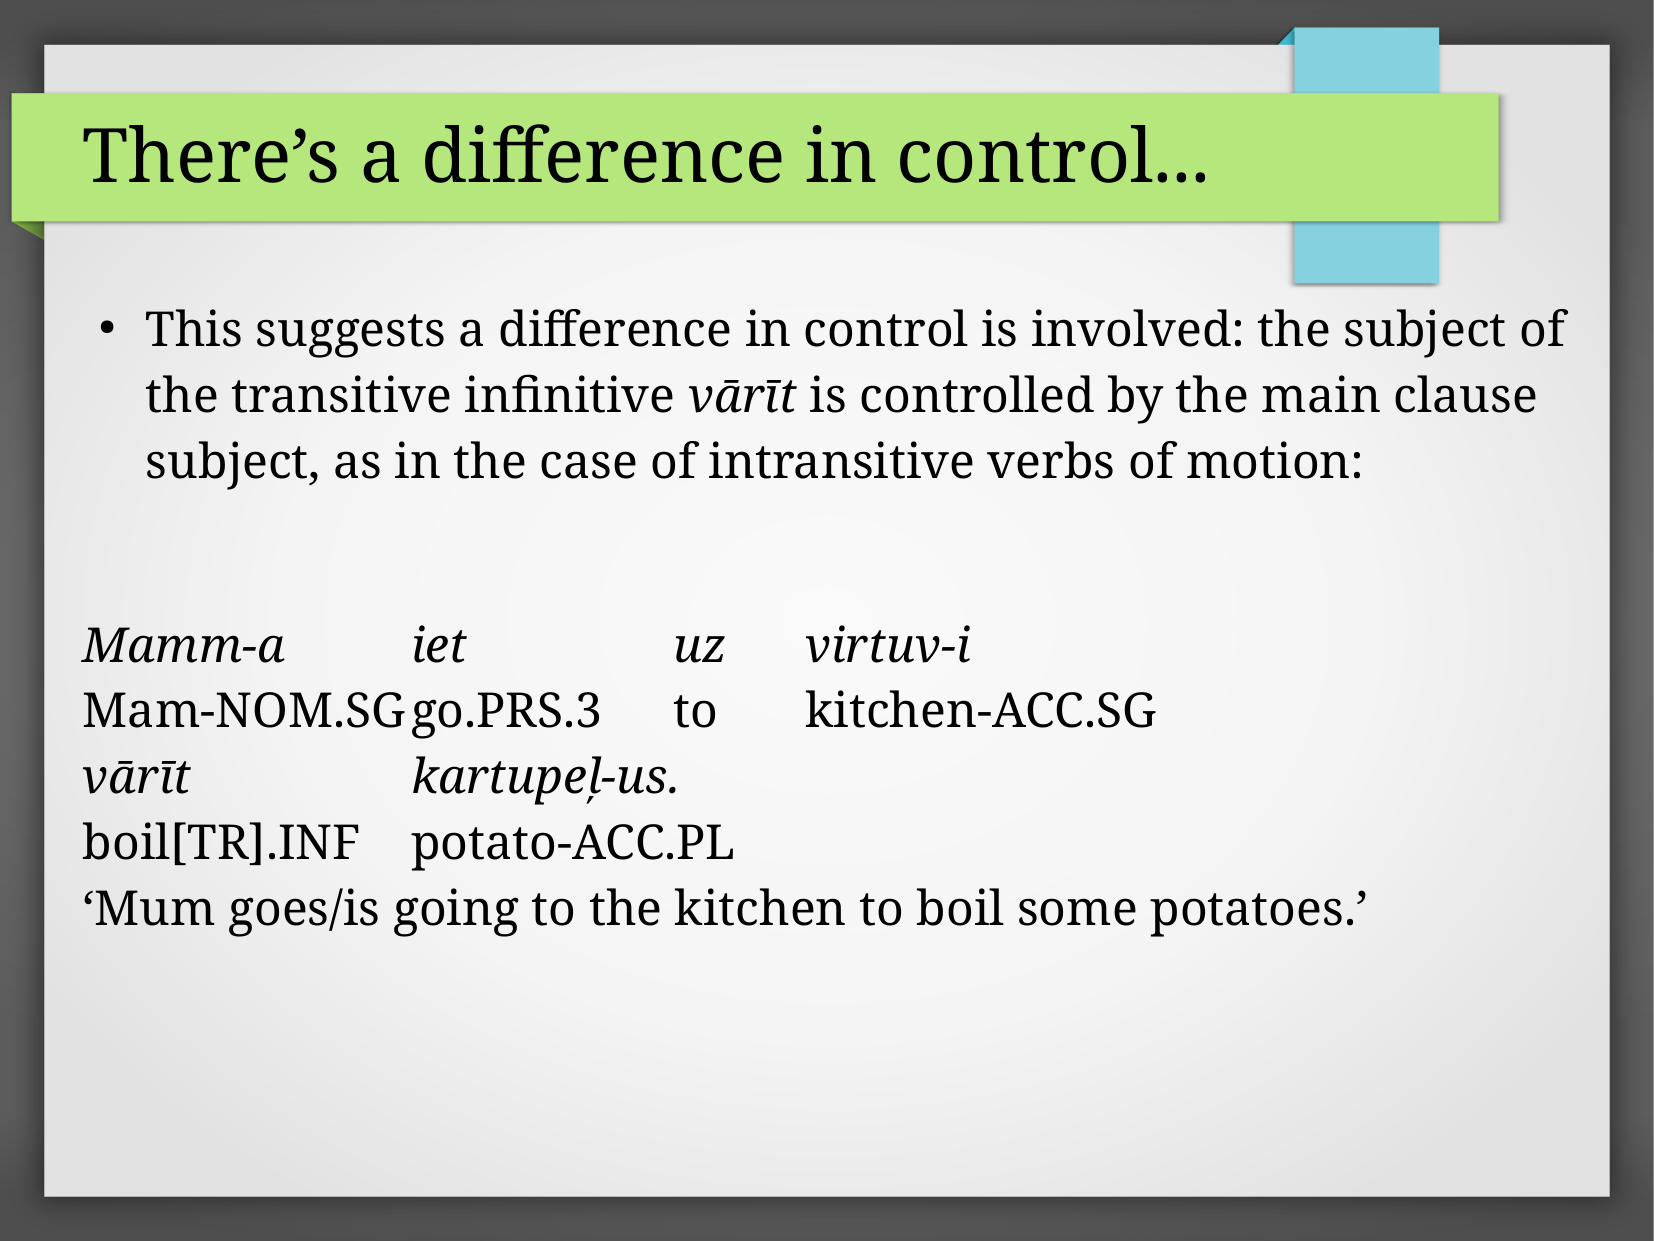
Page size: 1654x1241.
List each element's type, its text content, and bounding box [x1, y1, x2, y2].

title There’s a difference in control... [82, 94, 1264, 213]
picture [0, 0, 1654, 1241]
list This suggests a difference in control is involved: the subject of the transitive infinitive vārīt is controlled by the main clause subject, as in the case of intransitive verbs of motion: Mamm-a iet uz virtuv-i Mam-NOM.SG go.PRS.3 to kitchen-ACC.SG vārīt kartupeļ-us. boil[TR].INF potato-ACC.PL ‘Mum goes/is going to the kitchen to boil some potatoes.’ [82, 295, 1571, 1015]
